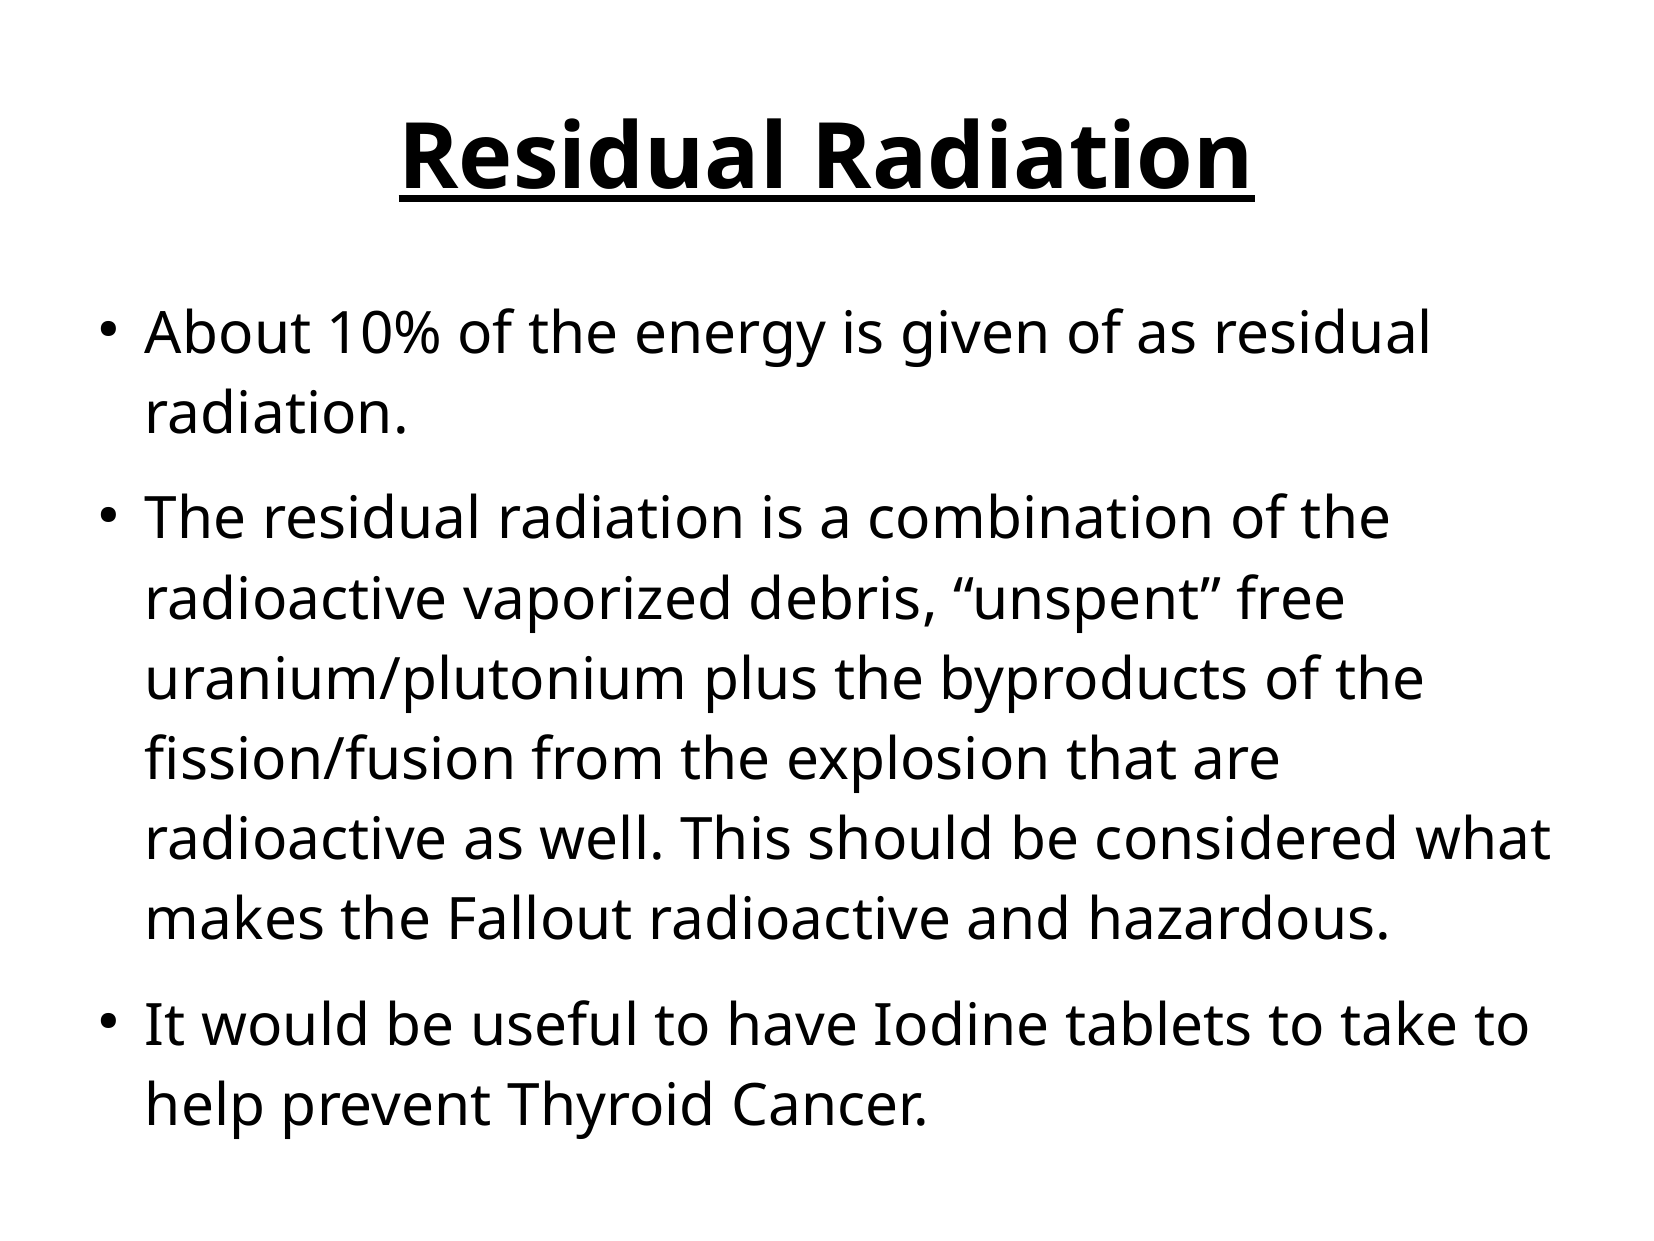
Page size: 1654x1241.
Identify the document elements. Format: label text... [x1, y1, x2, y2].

title Residual Radiation [82, 49, 1571, 257]
list About 10% of the energy is given of as residual radiation. The residual radiation is a combination of the radioactive vaporized debris, “unspent” free uranium/plutonium plus the byproducts of the fission/fusion from the explosion that are radioactive as well. This should be considered what makes the Fallout radioactive and hazardous. It would be useful to have Iodine tablets to take to help prevent Thyroid Cancer. [82, 290, 1571, 1200]
